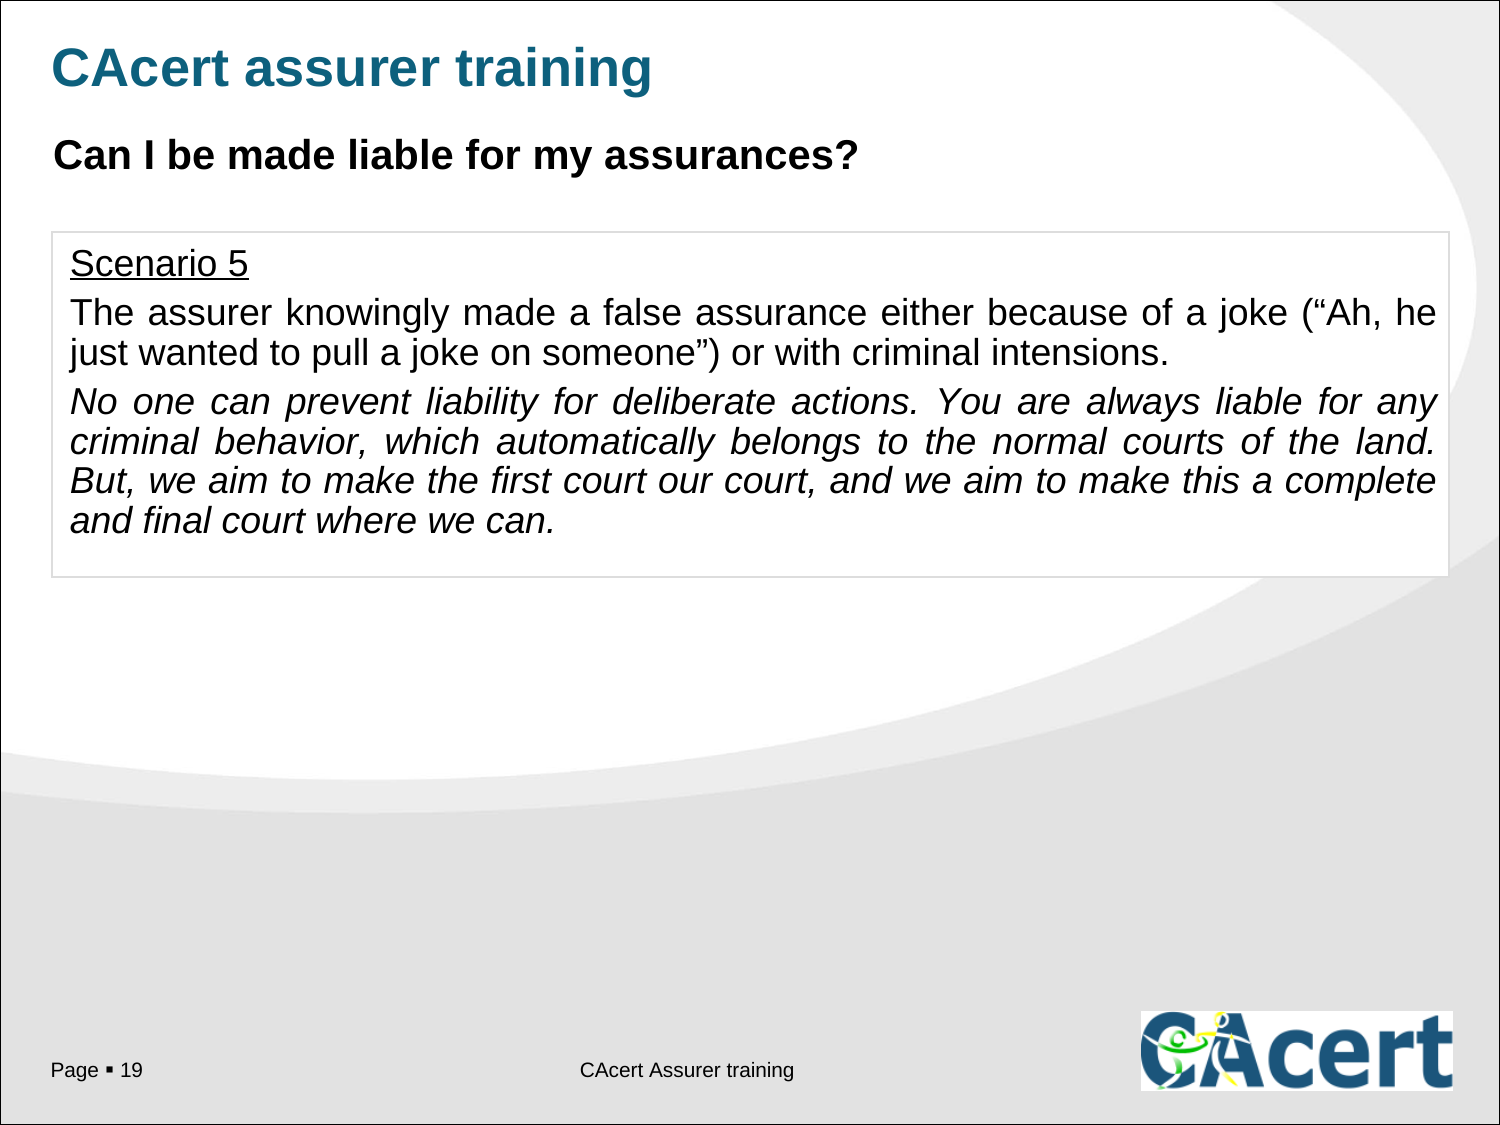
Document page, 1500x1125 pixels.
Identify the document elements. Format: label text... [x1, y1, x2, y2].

title CAcert assurer training [51, 19, 1450, 118]
text_box Scenario 5 The assurer knowingly made a false assurance either because of a joke (“Ah, he just wanted to pull a joke on someone”) or with criminal intensions. No one can prevent liability for deliberate actions. You are always liable for any criminal behavior, which automatically belongs to the normal courts of the land. But, we aim to make the first court our court, and we aim to make this a complete and final court where we can. [52, 232, 1450, 577]
text_box Can I be made liable for my assurances? [53, 125, 1446, 185]
picture [1, 1, 1499, 1124]
